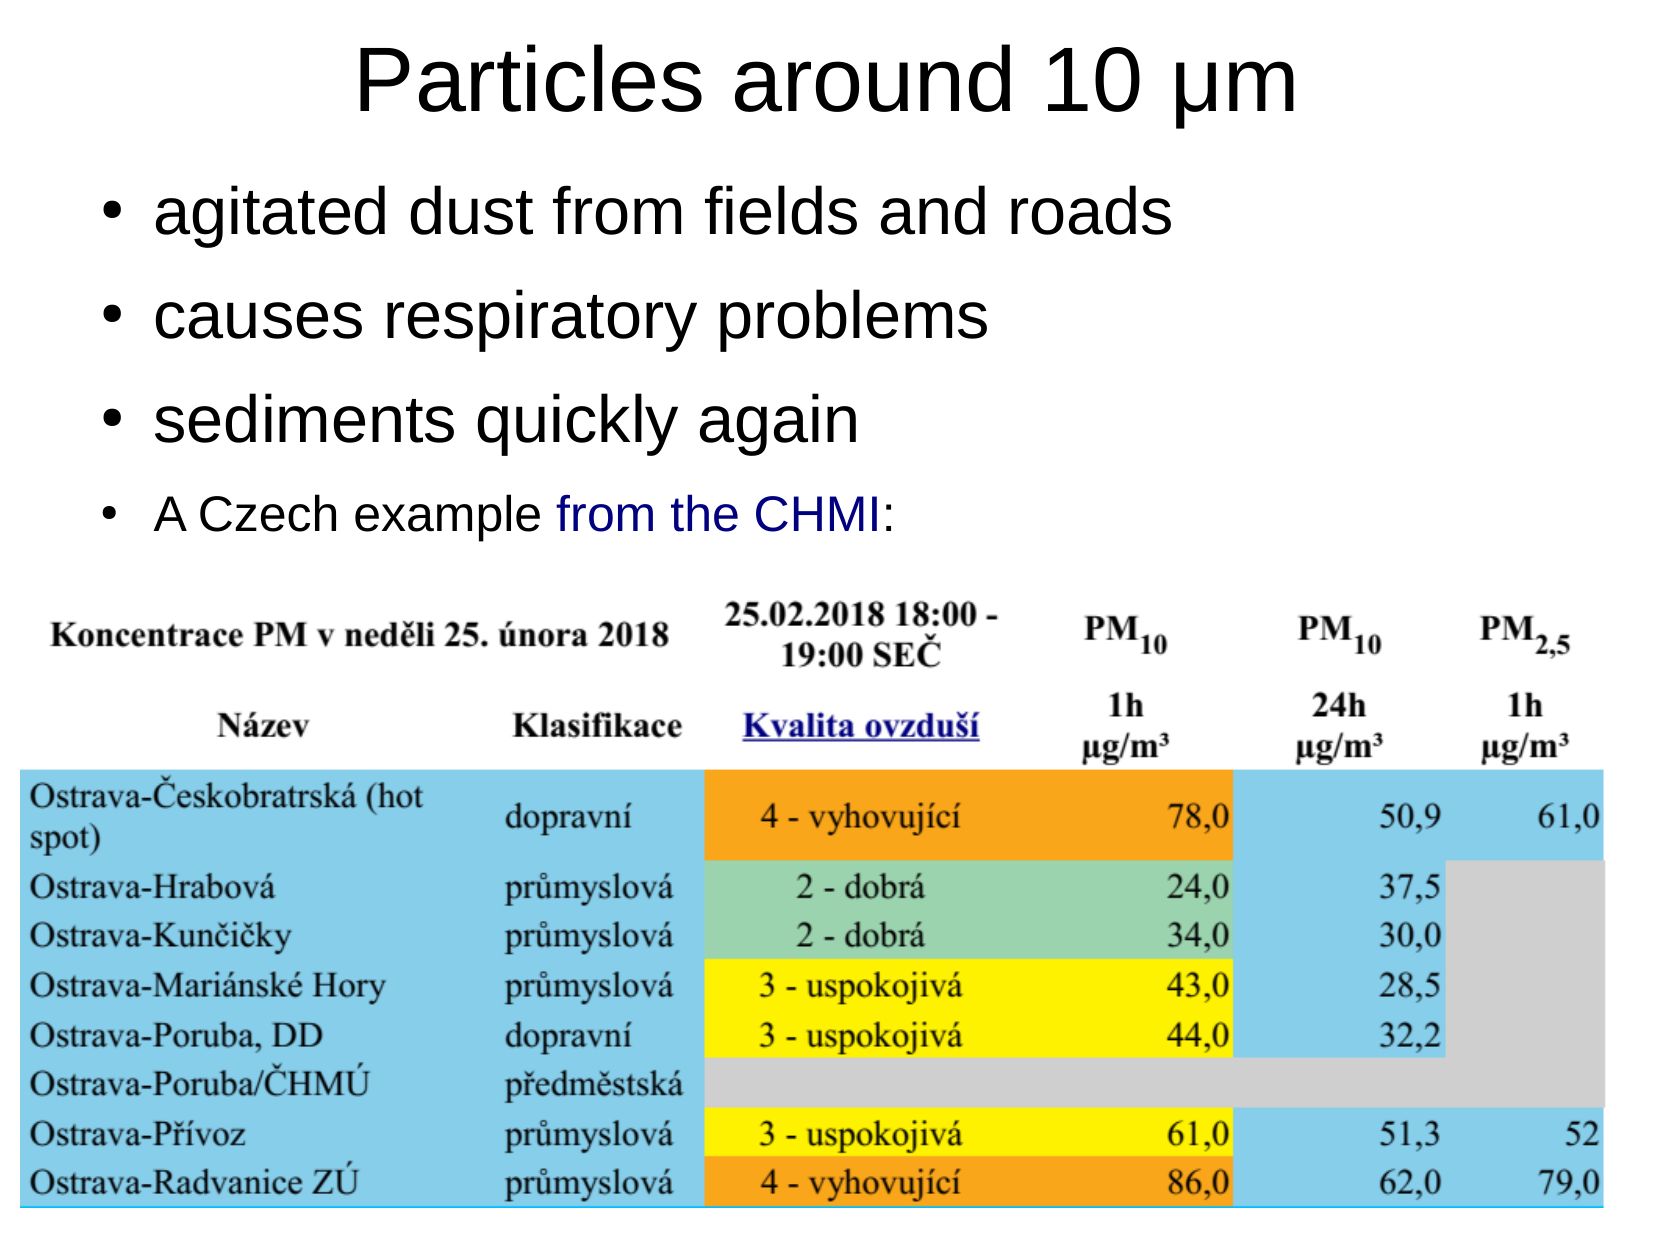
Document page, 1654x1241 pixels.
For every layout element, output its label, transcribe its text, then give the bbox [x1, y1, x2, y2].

title Particles around 10 μm [82, 0, 1571, 173]
picture [20, 590, 1607, 1208]
list agitated dust from fields and roads causes respiratory problems sediments quickly again A Czech example from the CHMI: [82, 173, 1571, 590]
